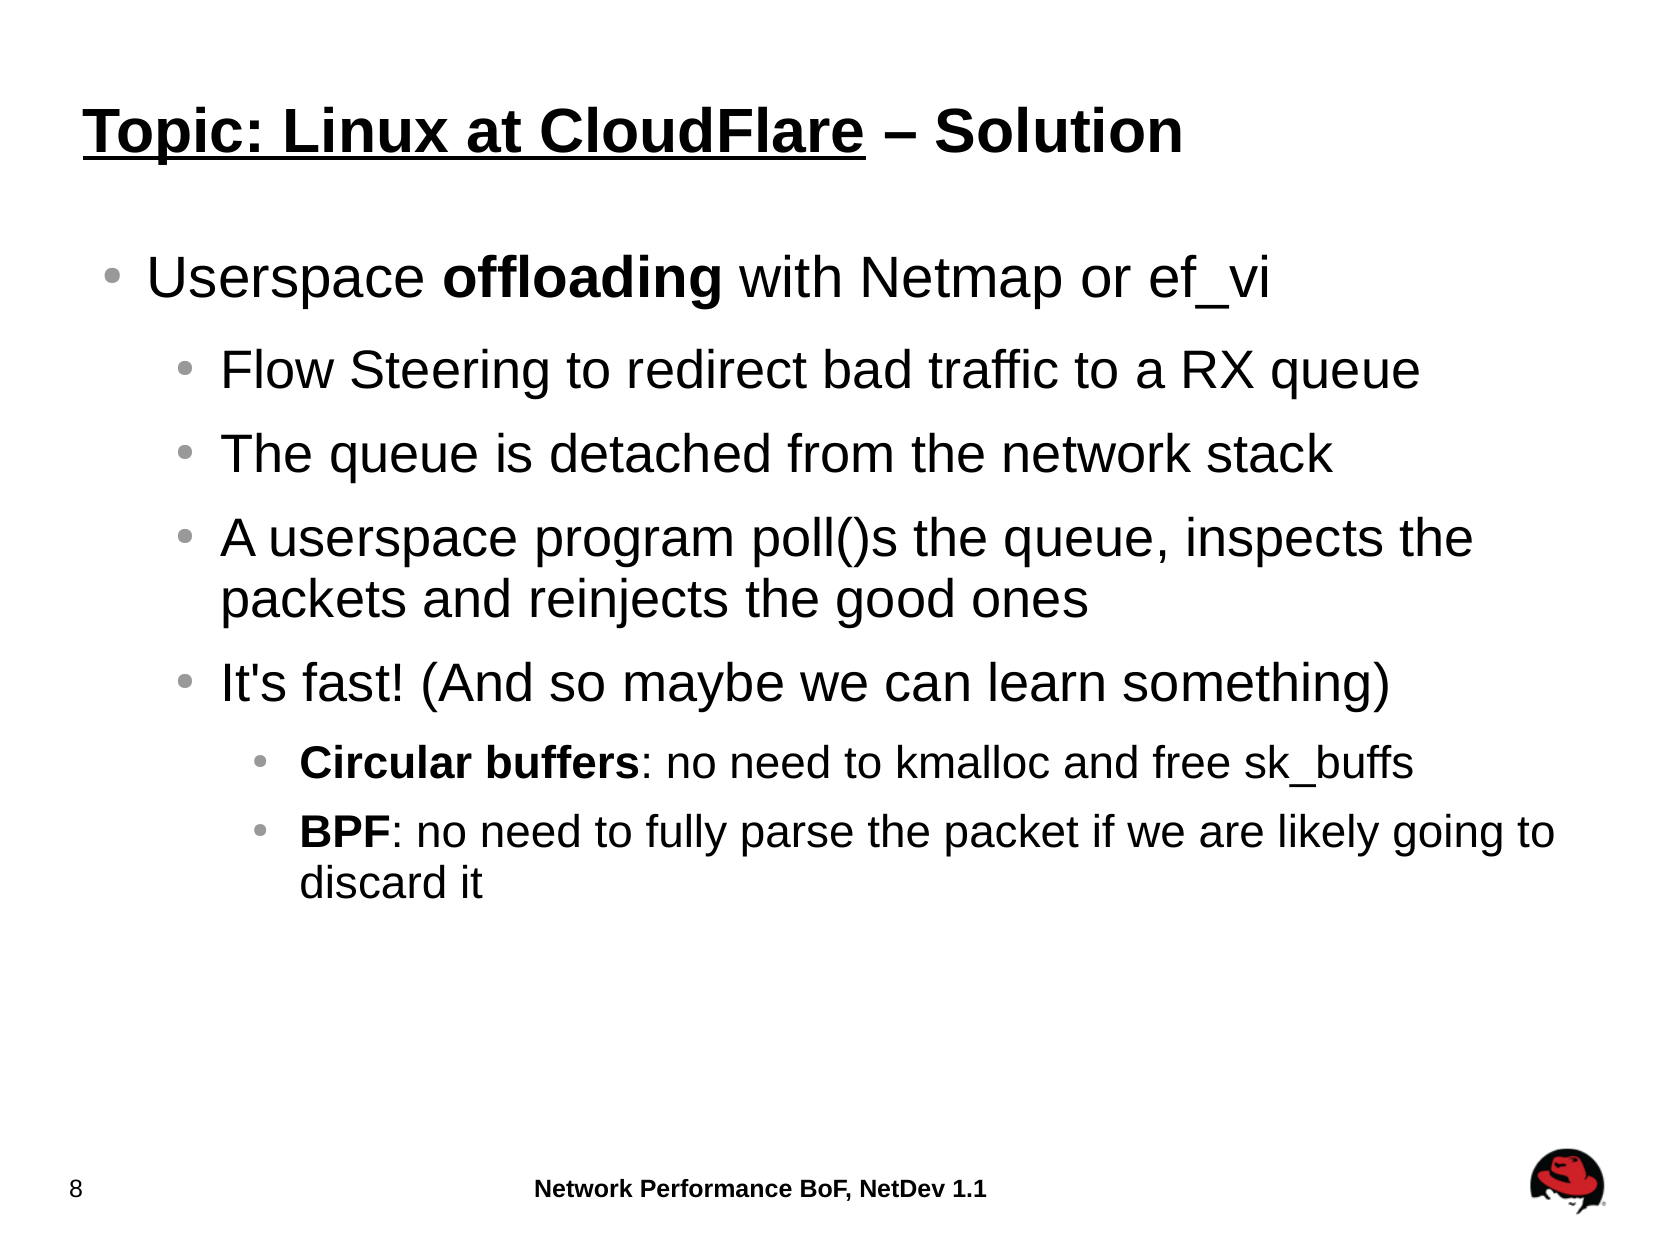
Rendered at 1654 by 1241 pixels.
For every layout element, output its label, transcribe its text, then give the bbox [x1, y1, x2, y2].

title Topic: Linux at CloudFlare – Solution [82, 37, 1571, 226]
list Userspace offloading with Netmap or ef_vi Flow Steering to redirect bad traffic to a RX queue The queue is detached from the network stack A userspace program poll()s the queue, inspects the packets and reinjects the good ones It's fast! (And so maybe we can learn something) Circular buffers: no need to kmalloc and free sk_buffs BPF: no need to fully parse the packet if we are likely going to discard it [86, 244, 1575, 1045]
picture [1529, 1146, 1612, 1224]
